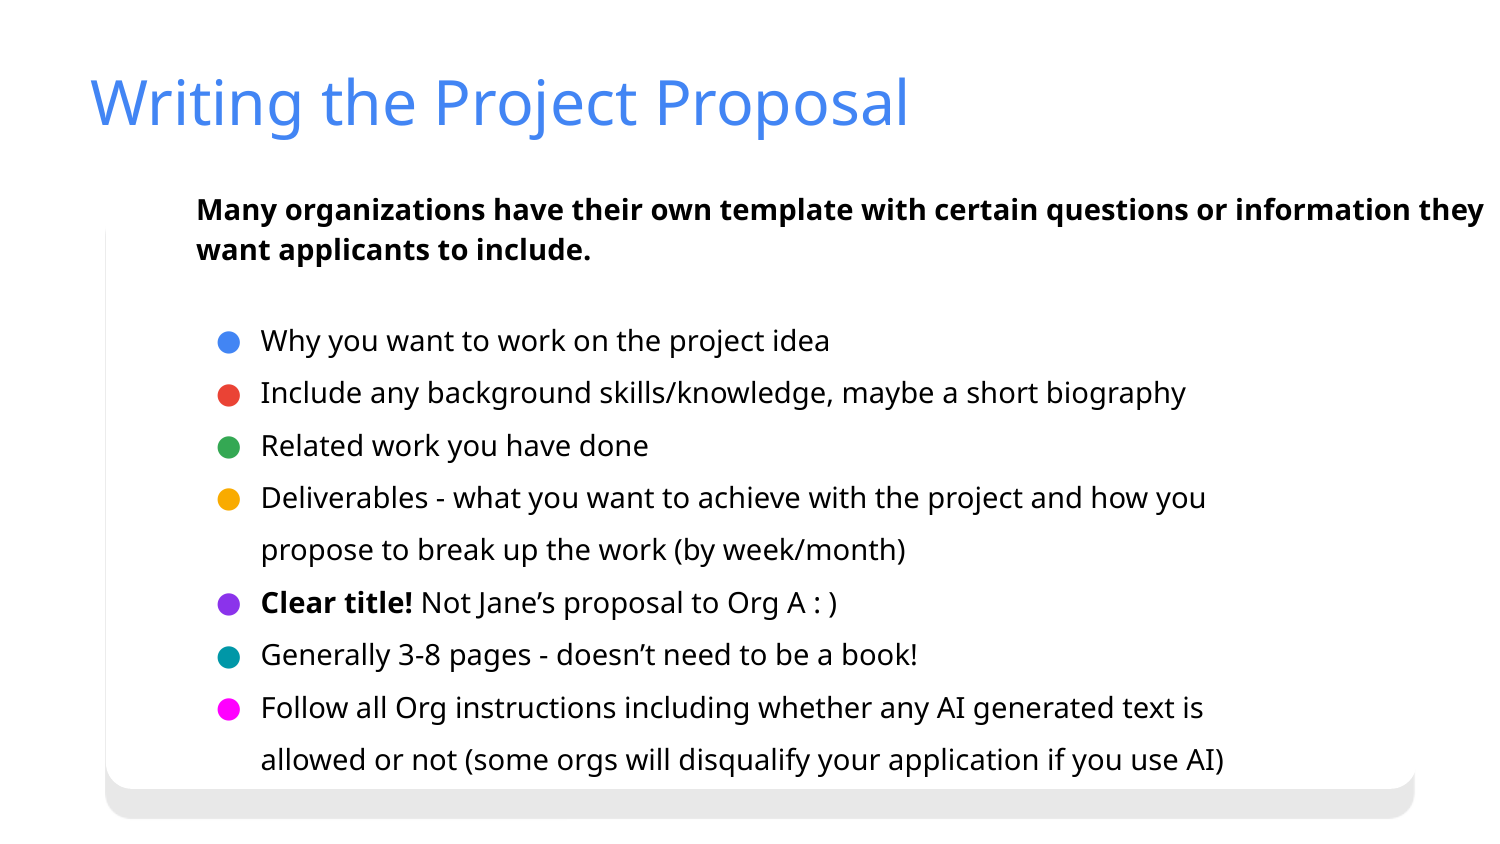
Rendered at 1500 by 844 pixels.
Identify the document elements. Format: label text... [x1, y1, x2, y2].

text_box Many organizations have their own template with certain questions or information they want applicants to include. [181, 131, 1500, 282]
title Writing the Project Proposal [75, 48, 1425, 124]
text_box [105, 179, 1417, 789]
text_box Why you want to work on the project idea Include any background skills/knowledge, maybe a short biography Related work you have done Deliverables - what you want to achieve with the project and how you propose to break up the work (by week/month) Clear title! Not Jane’s proposal to Org A : ) Generally 3-8 pages - doesn’t need to be a book! Follow all Org instructions including whether any AI generated text is allowed or not (some orgs will disqualify your application if you use AI) [122, 285, 1337, 796]
